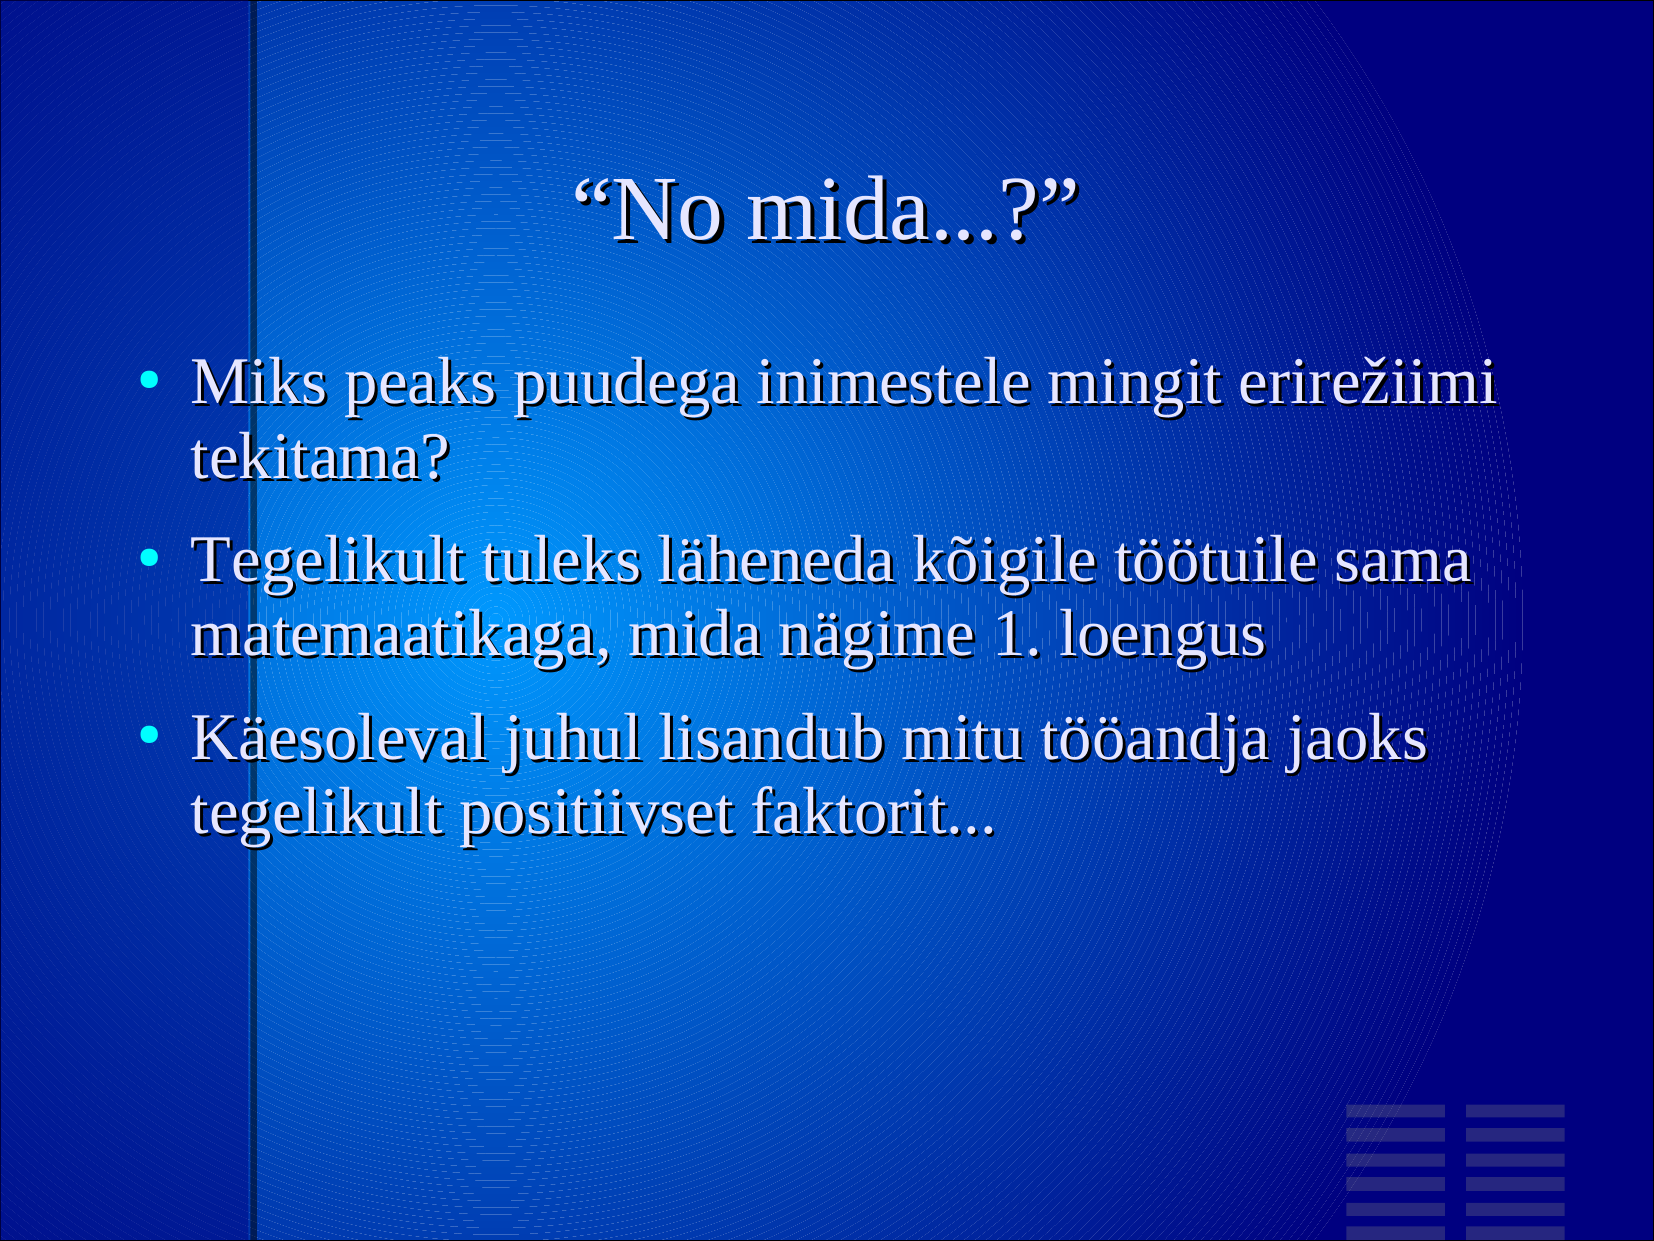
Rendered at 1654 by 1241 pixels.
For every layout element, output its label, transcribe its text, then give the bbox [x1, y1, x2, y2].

list Miks peaks puudega inimestele mingit erirežiimi tekitama? Tegelikult tuleks läheneda kõigile töötuile sama matemaatikaga, mida nägime 1. loengus Käesoleval juhul lisandub mitu tööandja jaoks tegelikult positiivset faktorit... [119, 344, 1533, 1126]
title “No mida...?” [119, 104, 1533, 313]
